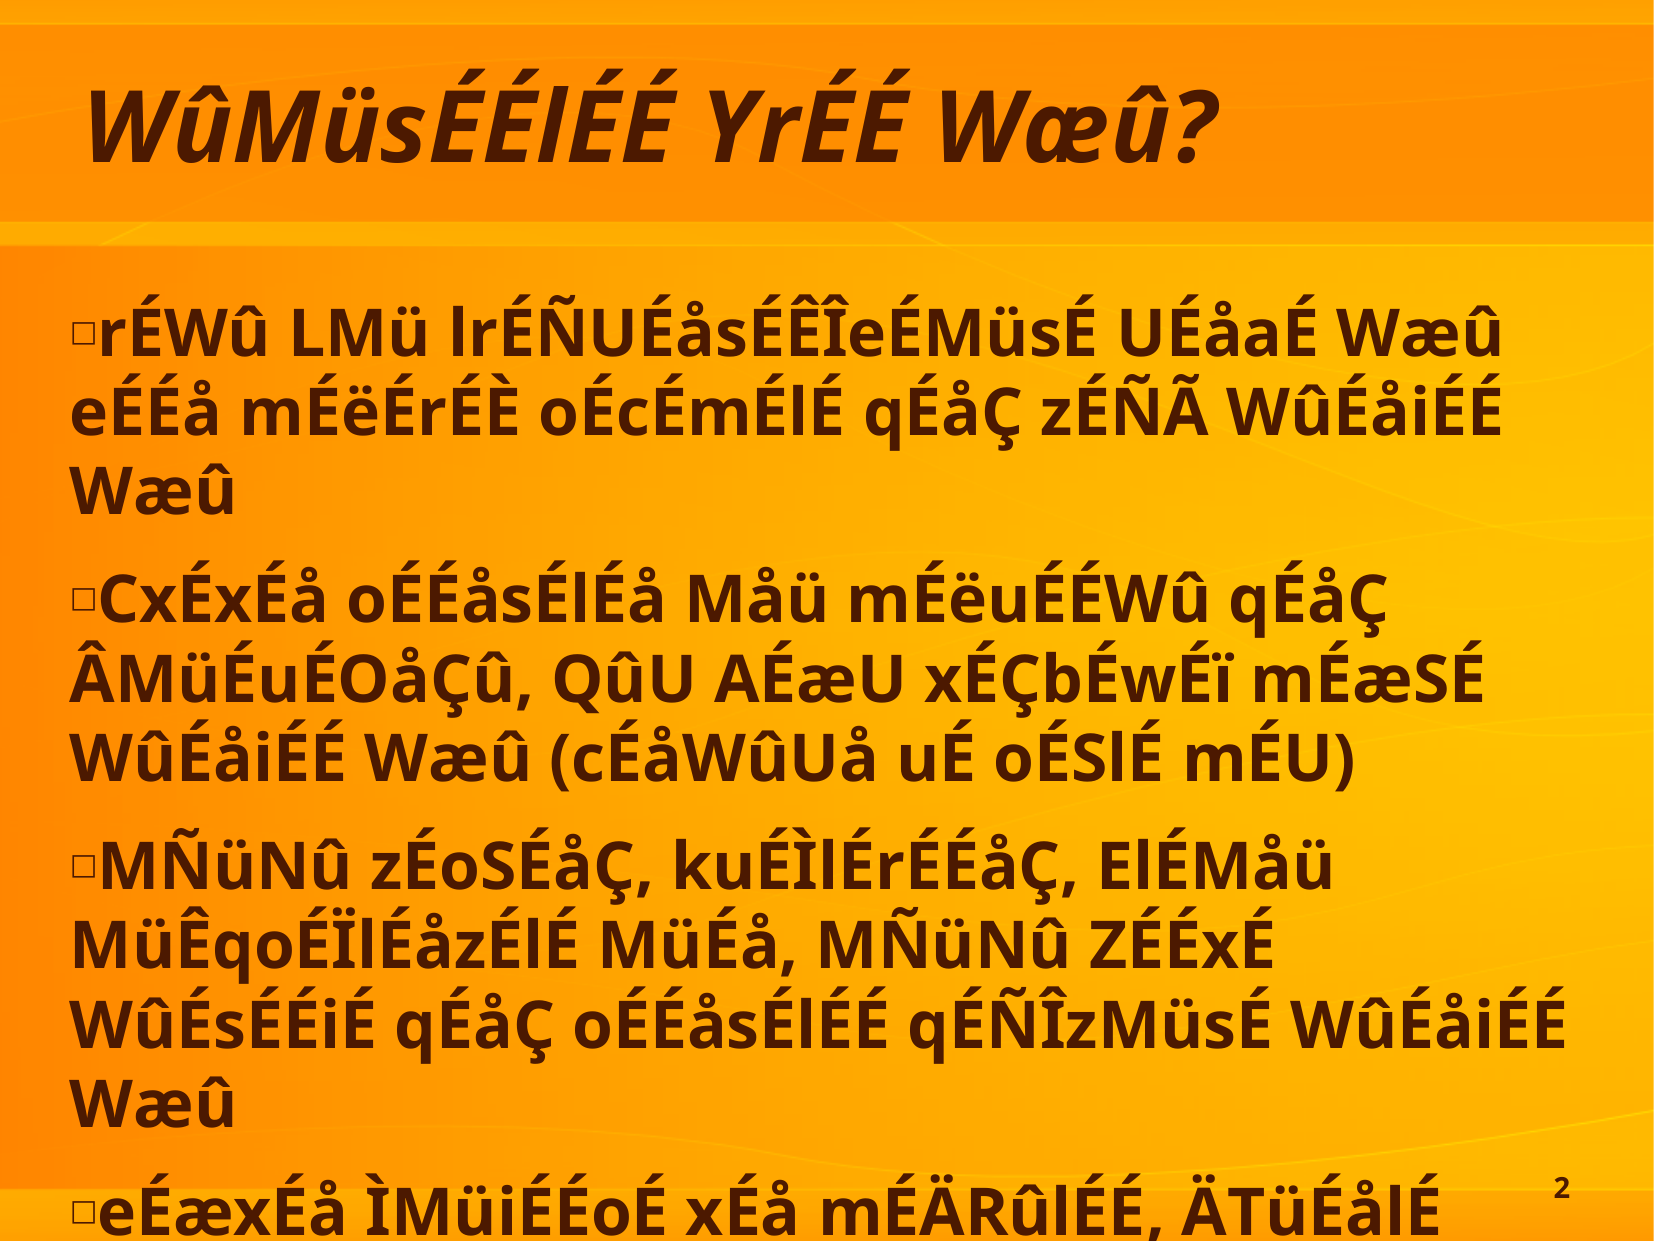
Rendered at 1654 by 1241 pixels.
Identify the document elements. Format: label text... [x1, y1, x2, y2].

list rÉWû LMü lrÉÑUÉåsÉÊÎeÉMüsÉ UÉåaÉ Wæû eÉÉå mÉëÉrÉÈ oÉcÉmÉlÉ qÉåÇ zÉÑÃ WûÉåiÉÉ Wæû CxÉxÉå oÉÉåsÉlÉå Måü mÉëuÉÉWû qÉåÇ ÂMüÉuÉOåÇû, QûU AÉæU xÉÇbÉwÉï mÉæSÉ WûÉåiÉÉ Wæû (cÉåWûUå uÉ oÉSlÉ mÉU) MÑüNû zÉoSÉåÇ, kuÉÌlÉrÉÉåÇ, ElÉMåü MüÊqoÉÏlÉåzÉlÉ MüÉå, MÑüNû ZÉÉxÉ WûÉsÉÉiÉ qÉåÇ oÉÉåsÉlÉÉ qÉÑÎzMüsÉ WûÉåiÉÉ Wæû eÉæxÉå ÌMüiÉÉoÉ xÉå mÉÄRûlÉÉ, ÄTüÉålÉ mÉU oÉÉiÉ MüUlÉÉ [69, 290, 1594, 944]
title WûMüsÉÉlÉÉ YrÉÉ Wæû? [23, 8, 1625, 237]
text_box [1476, 1169, 1648, 1228]
